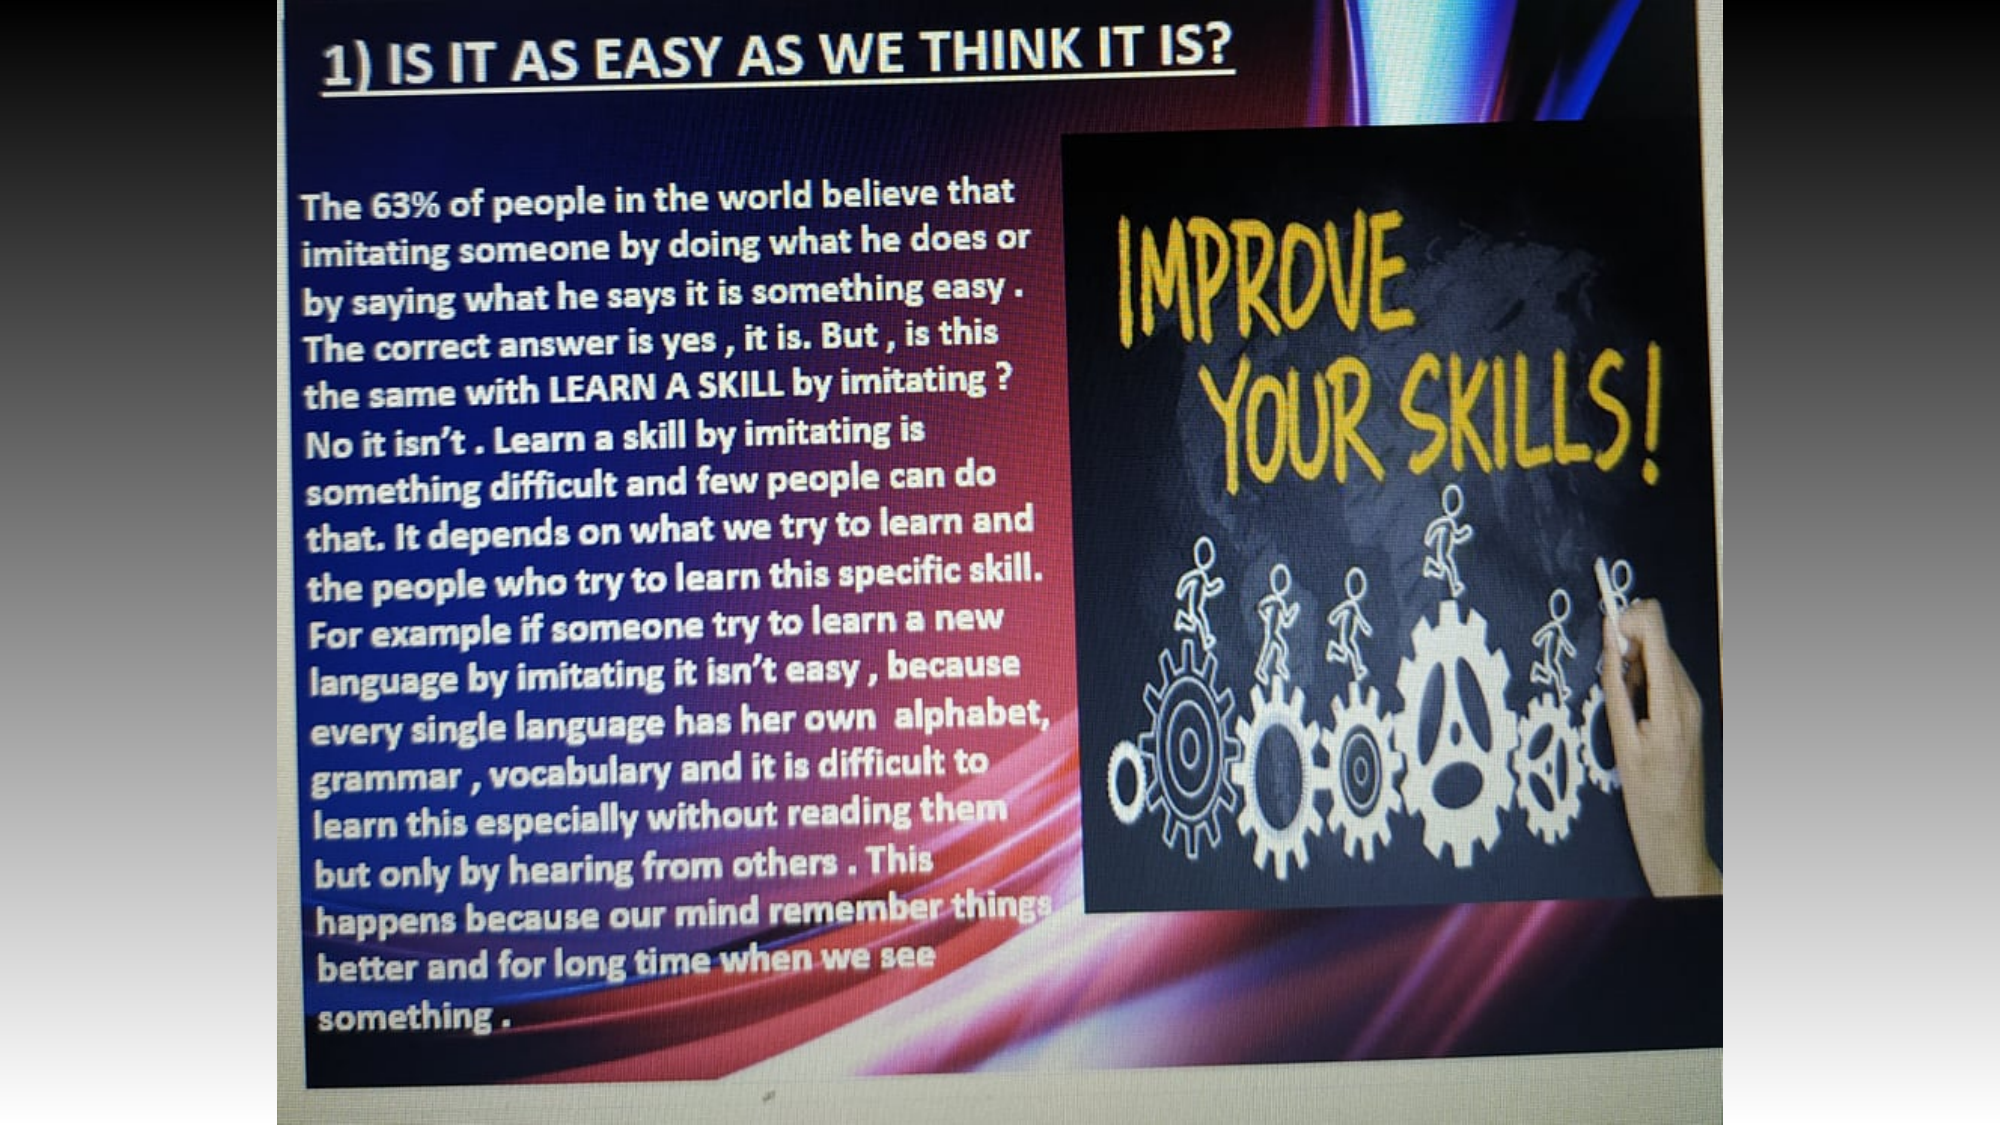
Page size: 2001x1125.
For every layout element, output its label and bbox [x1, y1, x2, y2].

picture [277, 0, 1723, 1125]
